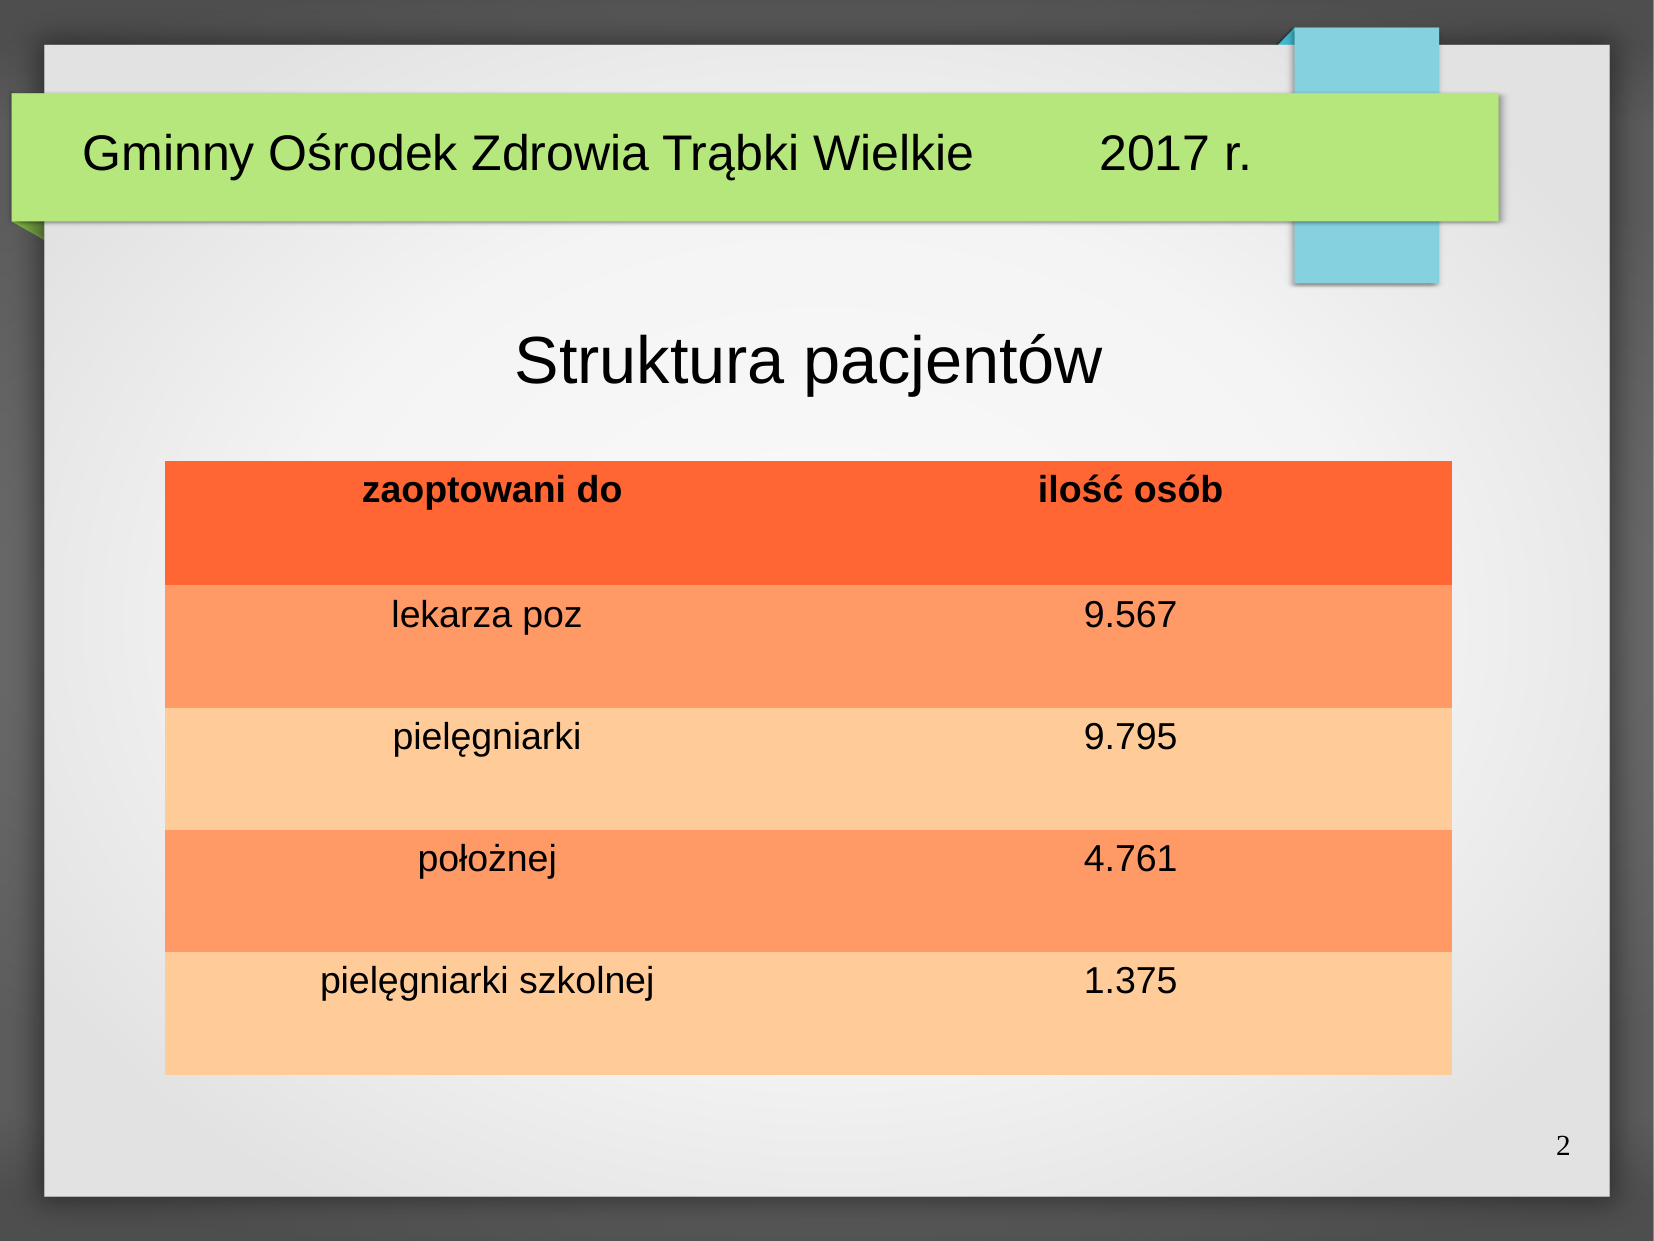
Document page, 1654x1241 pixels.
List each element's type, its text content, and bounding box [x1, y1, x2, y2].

table_cell pielęgniarki [165, 708, 809, 830]
table_cell 1.375 [809, 952, 1452, 1075]
title Gminny Ośrodek Zdrowia Trąbki Wielkie 2017 r. [82, 94, 1264, 213]
table_cell lekarza poz [165, 585, 809, 708]
table_cell 4.761 [809, 830, 1452, 952]
table_cell położnej [165, 830, 809, 952]
picture [0, 0, 1654, 1241]
table_header zaoptowani do [165, 461, 809, 585]
table_cell pielęgniarki szkolnej [165, 952, 809, 1075]
table_header ilość osób [809, 461, 1452, 585]
table_cell 9.567 [809, 585, 1452, 708]
subtitle Struktura pacjentów [94, 236, 1524, 485]
table_cell 9.795 [809, 708, 1452, 830]
